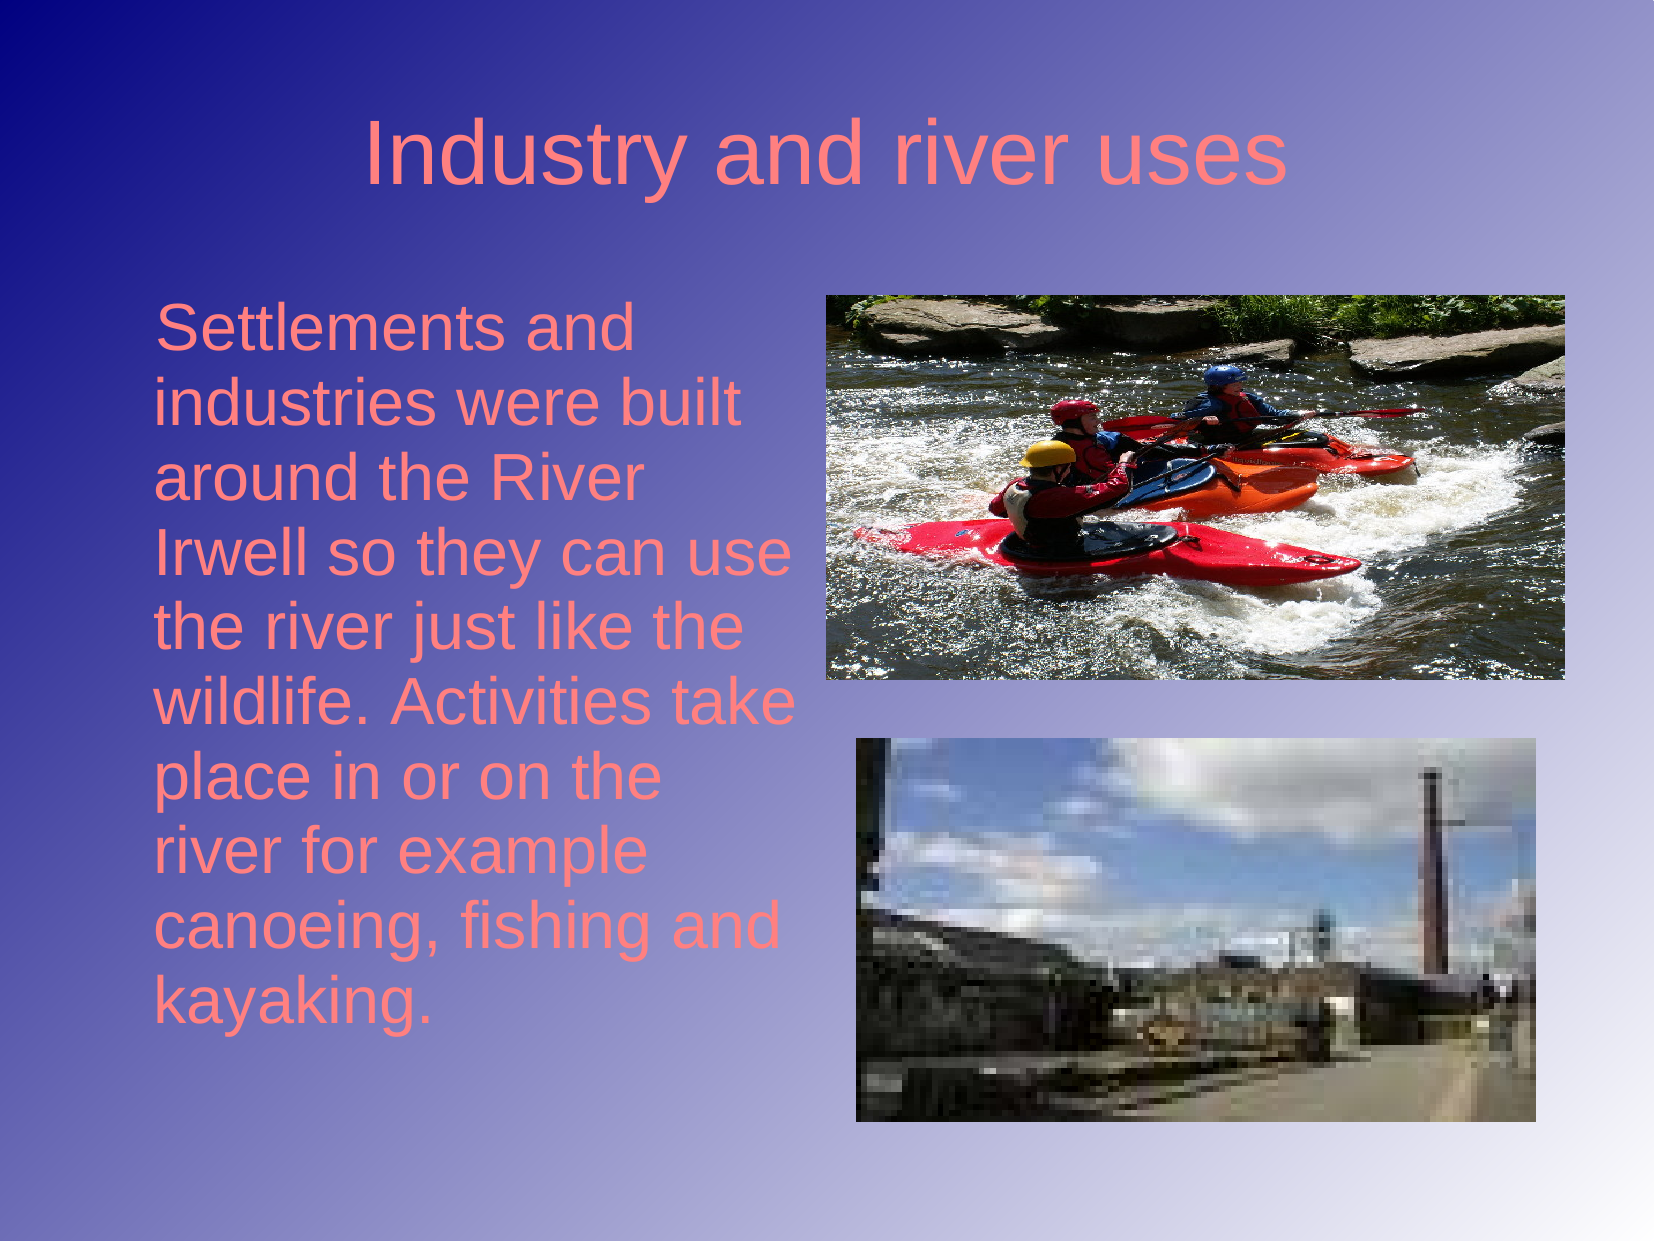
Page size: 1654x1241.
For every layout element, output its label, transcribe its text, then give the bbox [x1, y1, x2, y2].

picture [856, 738, 1536, 1123]
list Settlements and industries were built around the River Irwell so they can use the river just like the wildlife. Activities take place in or on the river for example canoeing, fishing and kayaking. [82, 290, 809, 1109]
picture [826, 295, 1565, 680]
title Industry and river uses [82, 49, 1571, 257]
